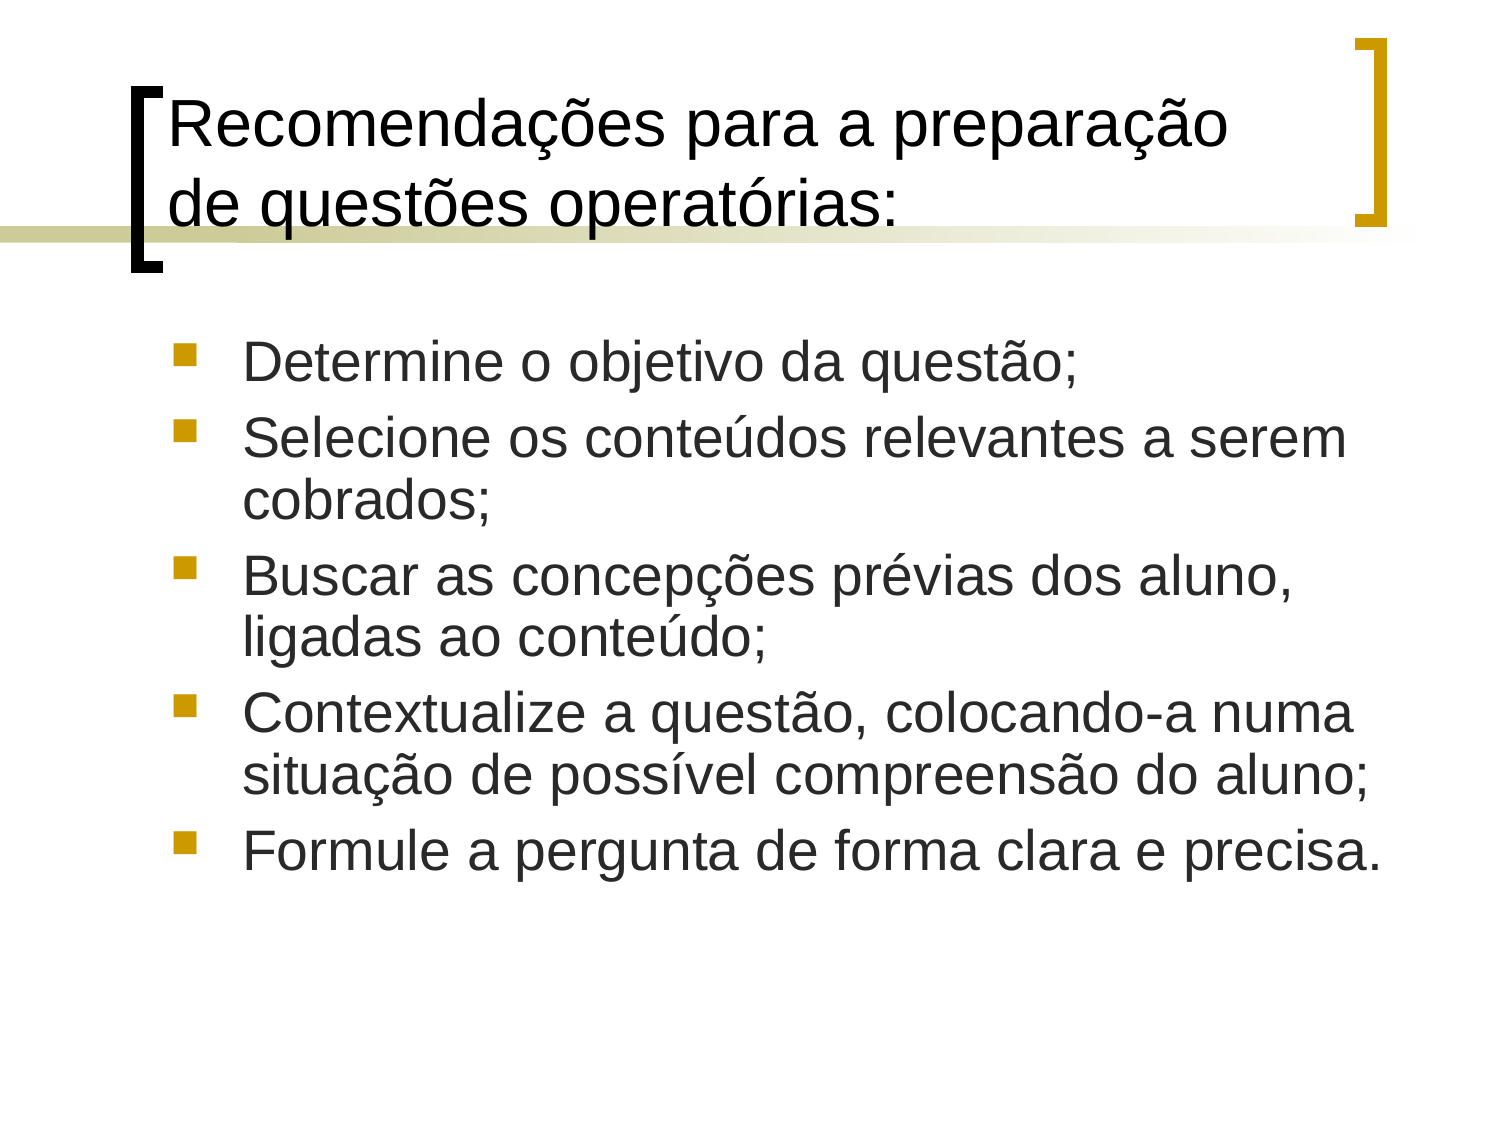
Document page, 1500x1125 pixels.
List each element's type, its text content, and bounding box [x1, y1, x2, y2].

list Determine o objetivo da questão; Selecione os conteúdos relevantes a serem cobrados; Buscar as concepções prévias dos aluno, ligadas ao conteúdo; Contextualize a questão, colocando-a numa situação de possível compreensão do aluno; Formule a pergunta de forma clara e precisa. [155, 324, 1413, 1000]
title Recomendações para a preparação de questões operatórias: [152, 15, 1328, 248]
